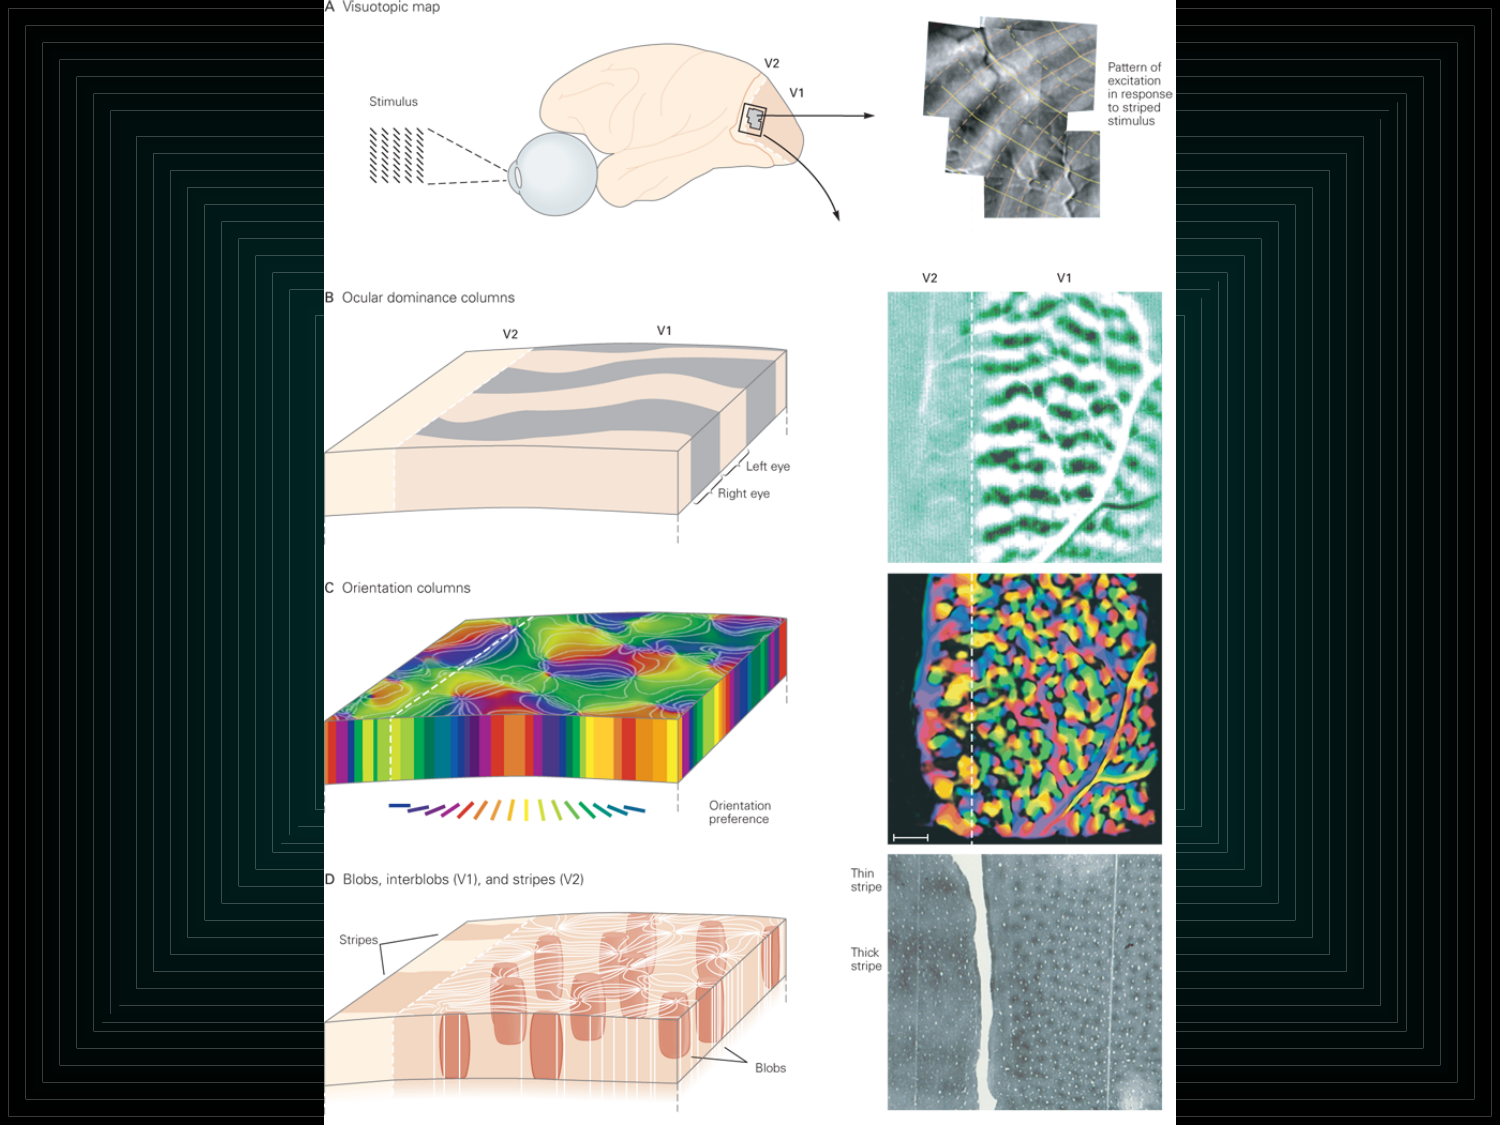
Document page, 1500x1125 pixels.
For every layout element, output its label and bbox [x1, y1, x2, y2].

picture [324, 0, 1176, 1125]
